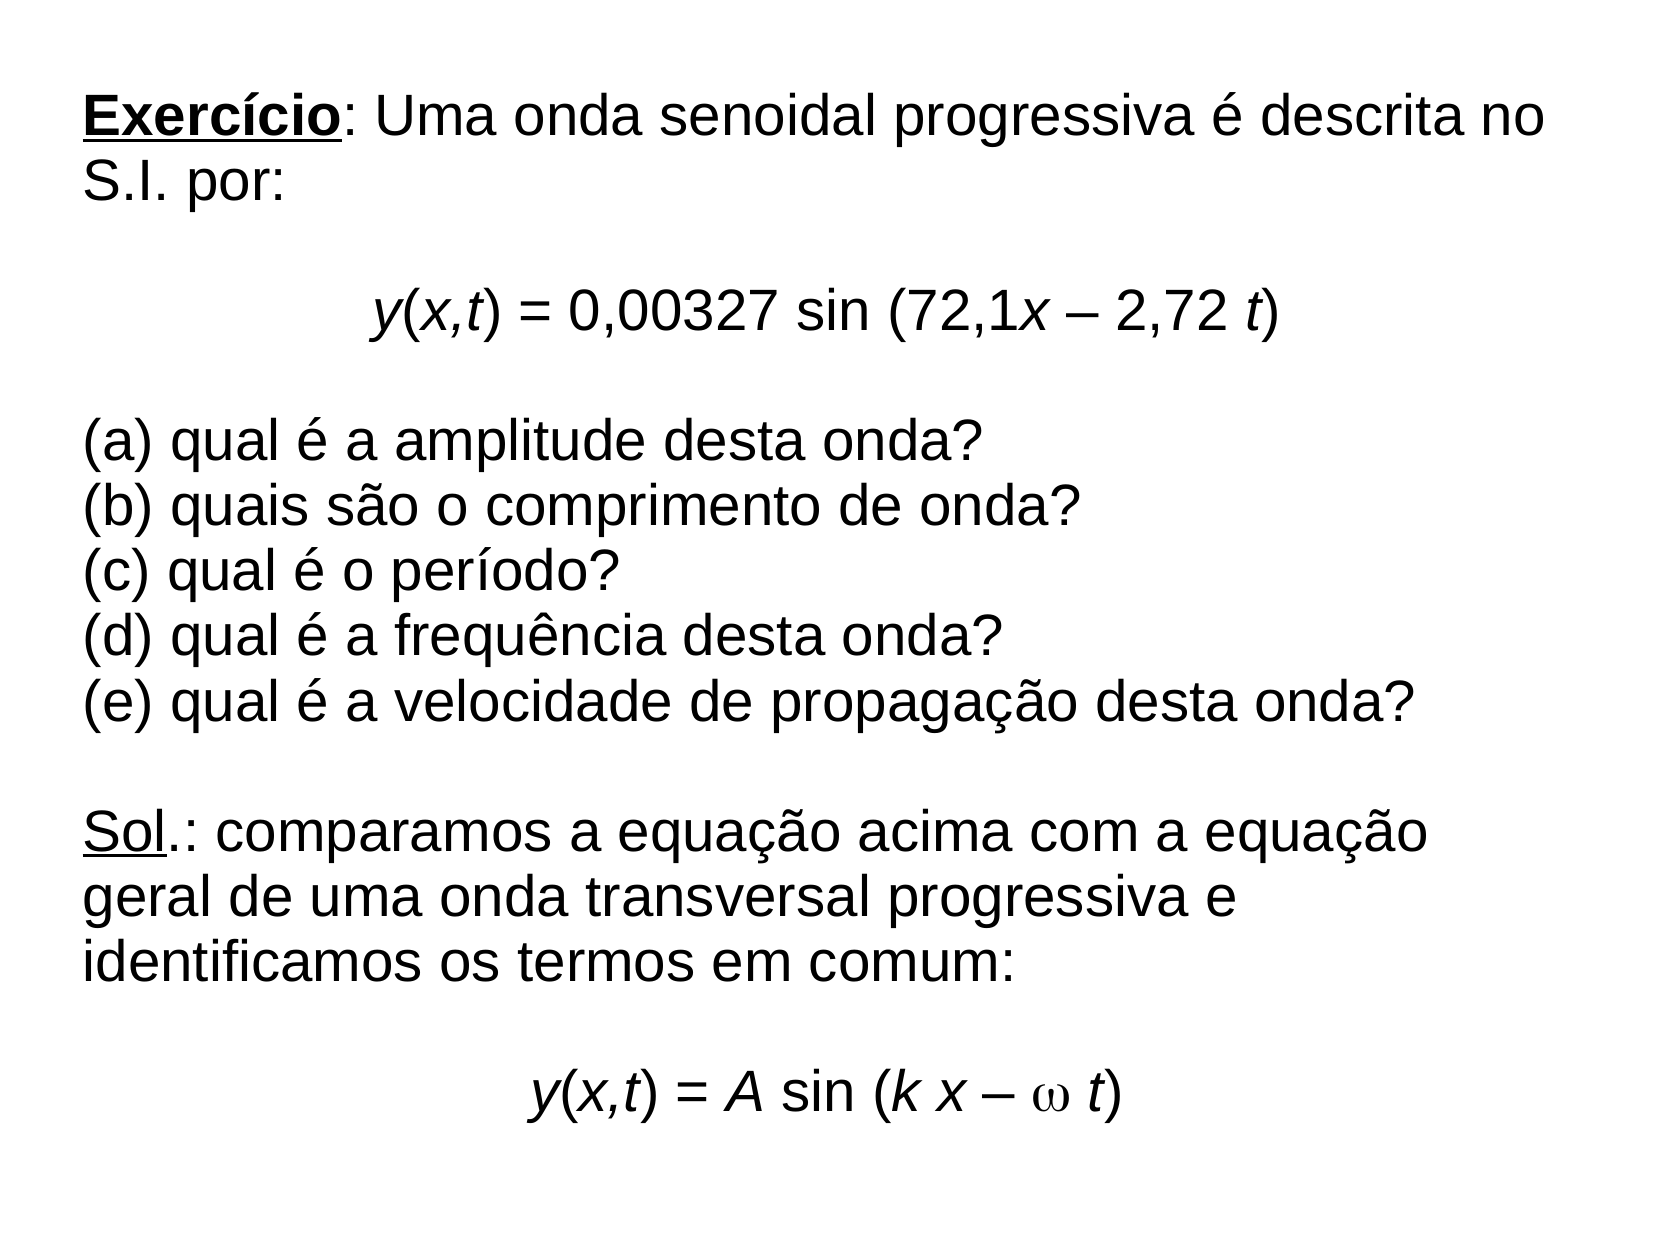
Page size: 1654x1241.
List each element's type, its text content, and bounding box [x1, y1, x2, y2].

subtitle Exercício: Uma onda senoidal progressiva é descrita no S.I. por: y(x,t) = 0,00327 sin (72,1x – 2,72 t) (a) qual é a amplitude desta onda? (b) quais são o comprimento de onda? (c) qual é o período? (d) qual é a frequência desta onda? (e) qual é a velocidade de propagação desta onda? Sol.: comparamos a equação acima com a equação geral de uma onda transversal progressiva e identificamos os termos em comum: y(x,t) = A sin (k x – w t) [82, 77, 1571, 1195]
